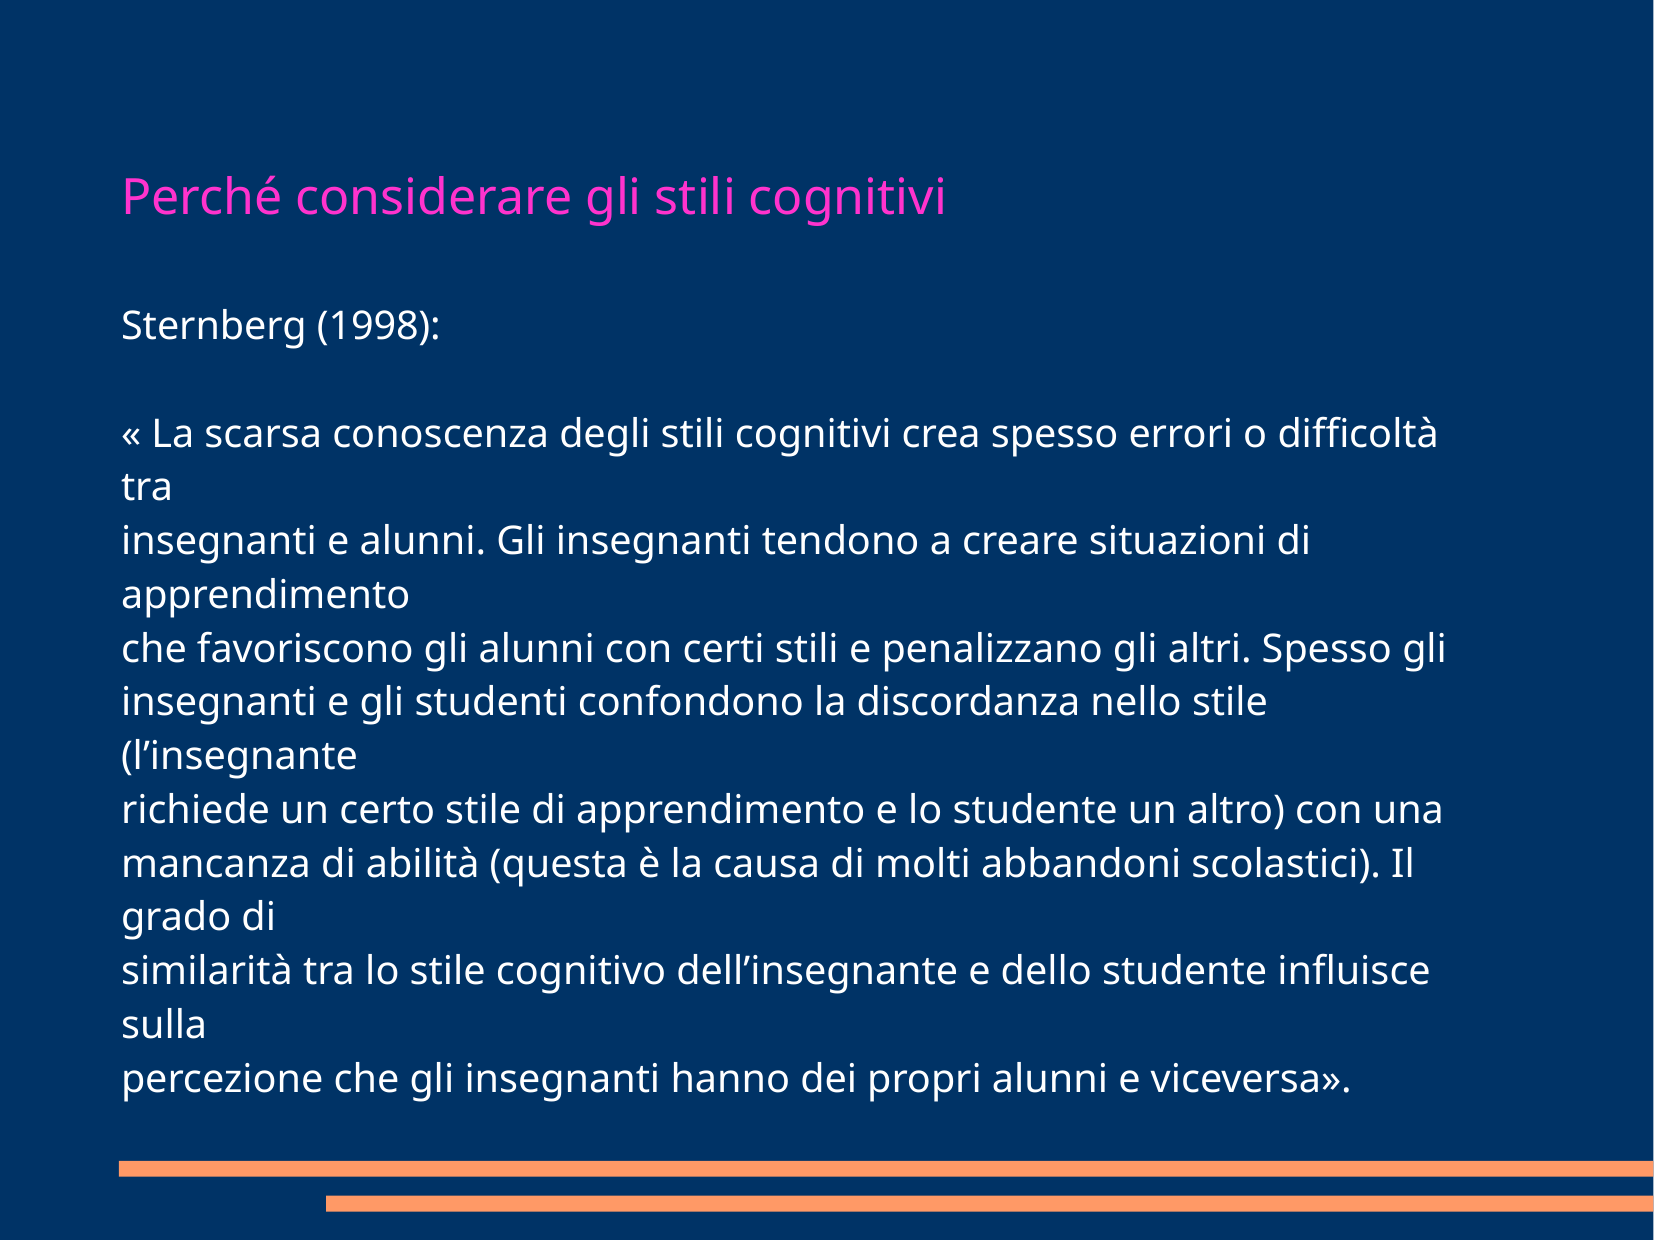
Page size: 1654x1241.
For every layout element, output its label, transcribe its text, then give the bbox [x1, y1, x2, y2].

text_box Perché considerare gli stili cognitivi Sternberg (1998): « La scarsa conoscenza degli stili cognitivi crea spesso errori o difficoltà tra insegnanti e alunni. Gli insegnanti tendono a creare situazioni di apprendimento che favoriscono gli alunni con certi stili e penalizzano gli altri. Spesso gli insegnanti e gli studenti confondono la discordanza nello stile (l’insegnante richiede un certo stile di apprendimento e lo studente un altro) con una mancanza di abilità (questa è la causa di molti abbandoni scolastici). Il grado di similarità tra lo stile cognitivo dell’insegnante e dello studente influisce sulla percezione che gli insegnanti hanno dei propri alunni e viceversa». Porre maggior attenzione agli stili cognitivi dei propri alunni significa modulare la didattica in modo da rispondere meglio alle esigenze di ciascuno e non commettere l’errore di confondere la diversità di stile cognitivo con una mancanza di abilità. [106, 153, 1478, 1157]
